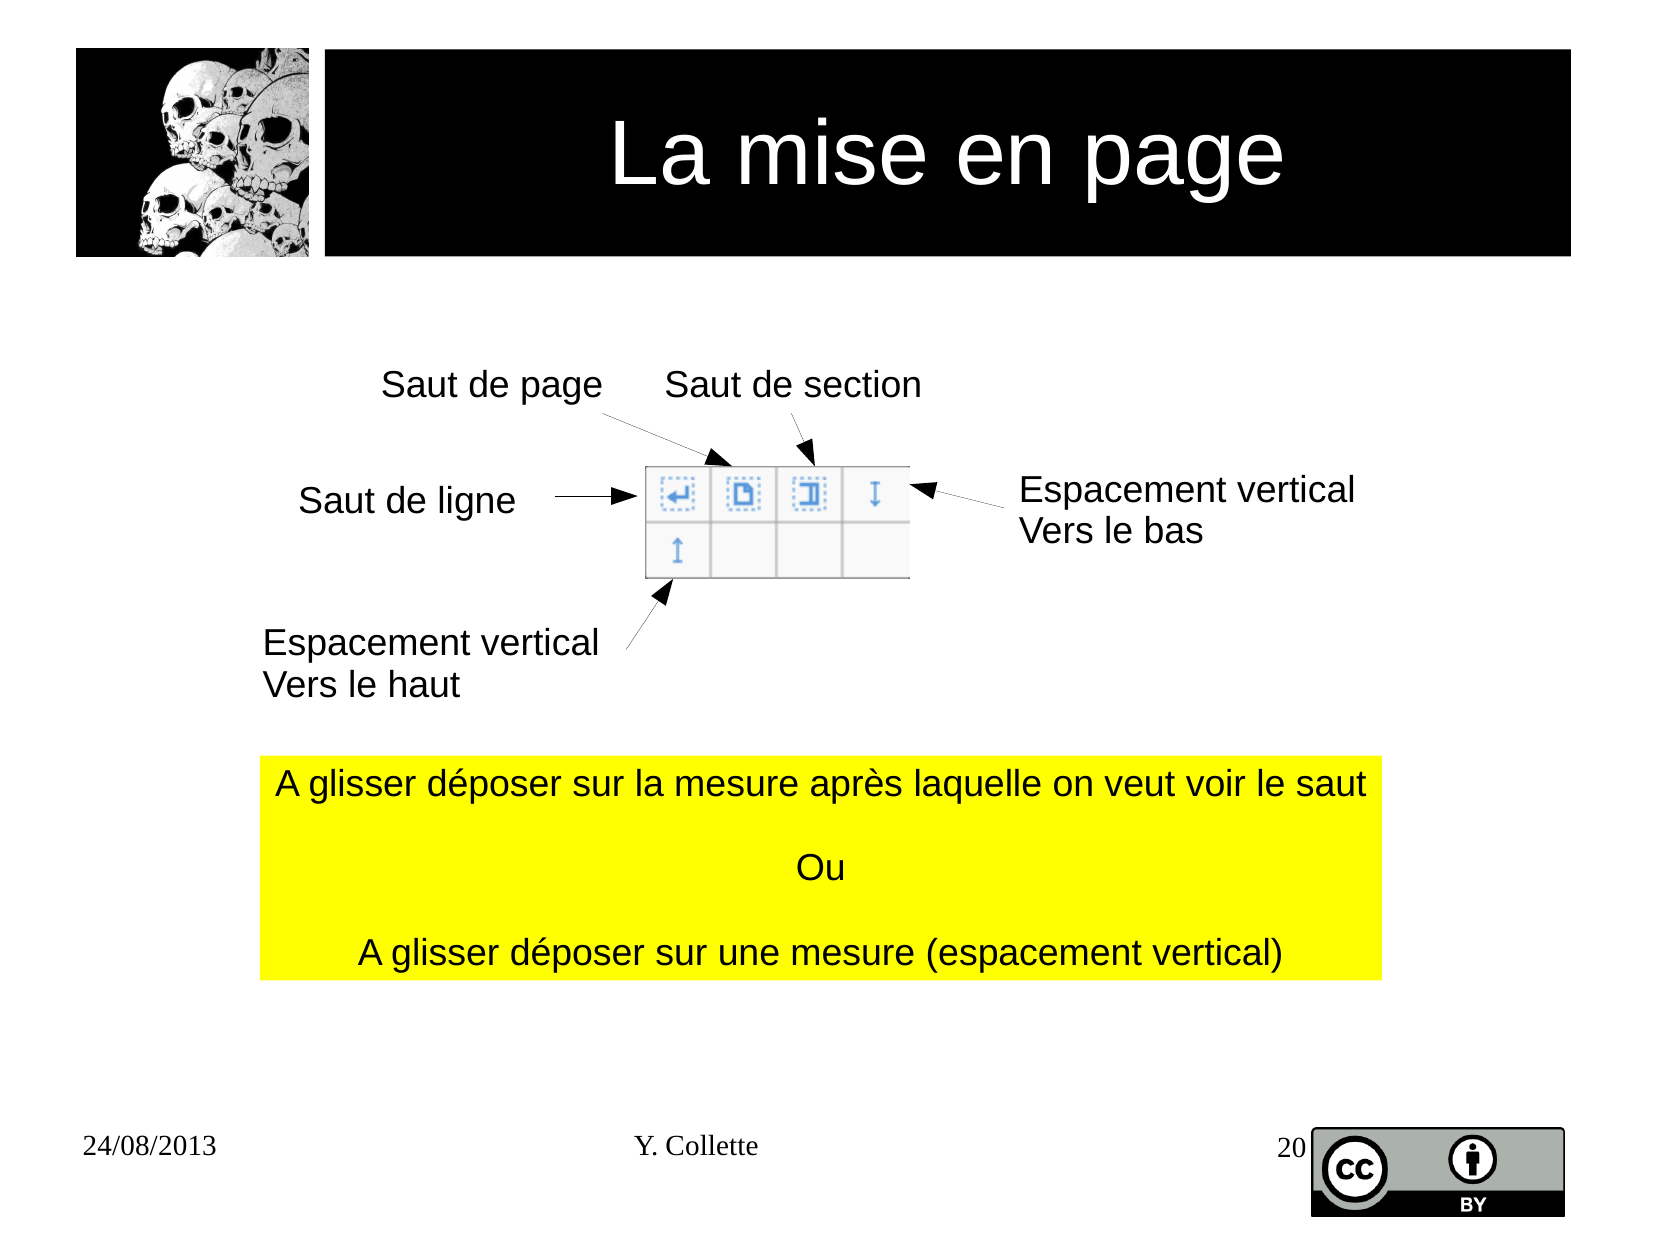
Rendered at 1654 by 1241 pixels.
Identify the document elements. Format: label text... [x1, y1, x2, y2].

text_box Espacement vertical Vers le haut [248, 614, 626, 713]
title La mise en page [324, 49, 1571, 257]
picture [645, 466, 910, 579]
picture [1311, 1127, 1565, 1217]
picture [76, 48, 309, 257]
text_box Espacement vertical Vers le bas [1003, 460, 1382, 560]
text_box Saut de page [366, 356, 638, 414]
text_box Saut de section [649, 356, 957, 414]
text_box Saut de ligne [283, 472, 556, 530]
text_box A glisser déposer sur la mesure après laquelle on veut voir le saut Ou A glisser déposer sur une mesure (espacement vertical) [259, 755, 1382, 981]
